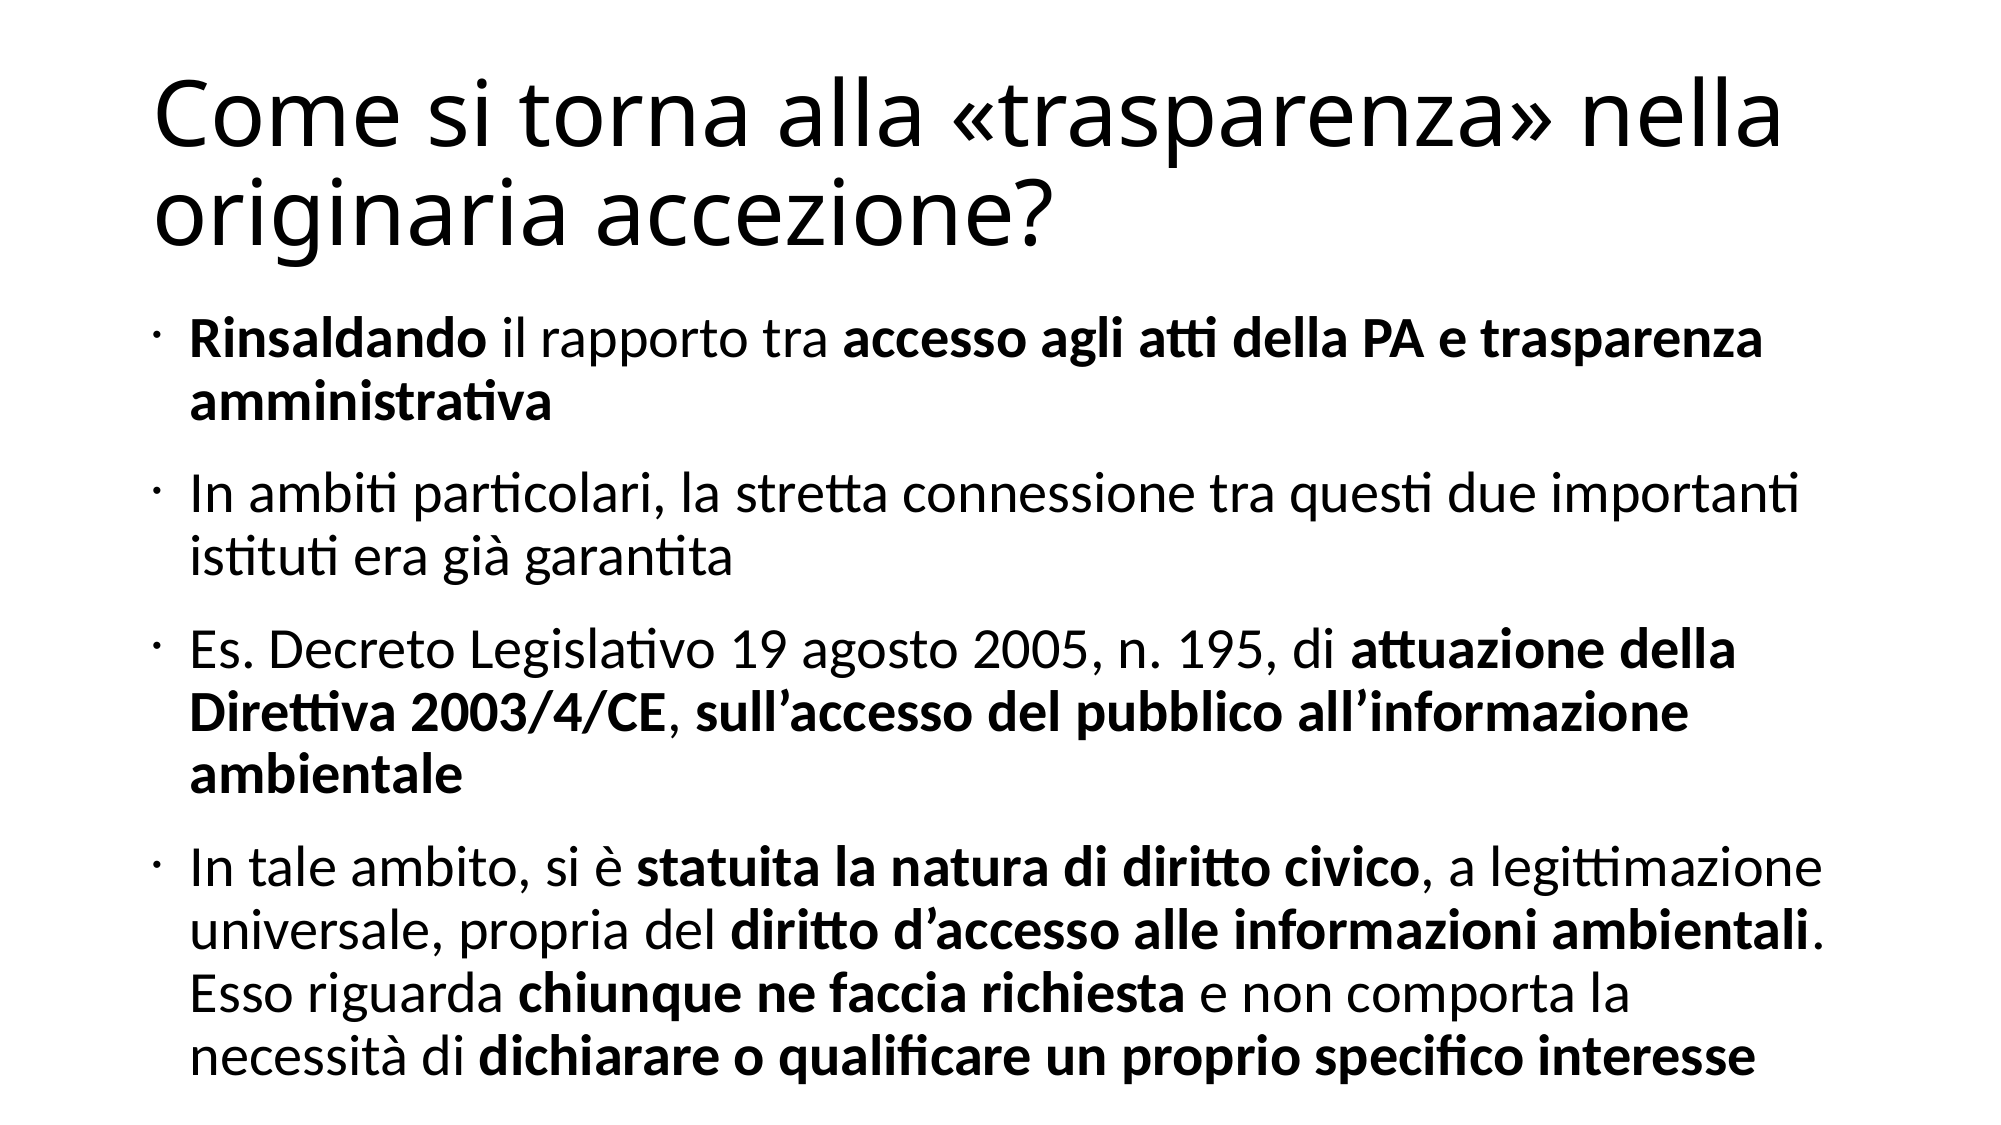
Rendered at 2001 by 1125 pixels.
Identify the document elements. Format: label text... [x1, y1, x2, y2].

title Come si torna alla «trasparenza» nella originaria accezione? [137, 59, 1863, 278]
list Rinsaldando il rapporto tra accesso agli atti della PA e trasparenza amministrativa In ambiti particolari, la stretta connessione tra questi due importanti istituti era già garantita Es. Decreto Legislativo 19 agosto 2005, n. 195, di attuazione della Direttiva 2003/4/CE, sull’accesso del pubblico all’informazione ambientale In tale ambito, si è statuita la natura di diritto civico, a legittimazione universale, propria del diritto d’accesso alle informazioni ambientali. Esso riguarda chiunque ne faccia richiesta e non comporta la necessità di dichiarare o qualificare un proprio specifico interesse [137, 299, 1863, 1014]
